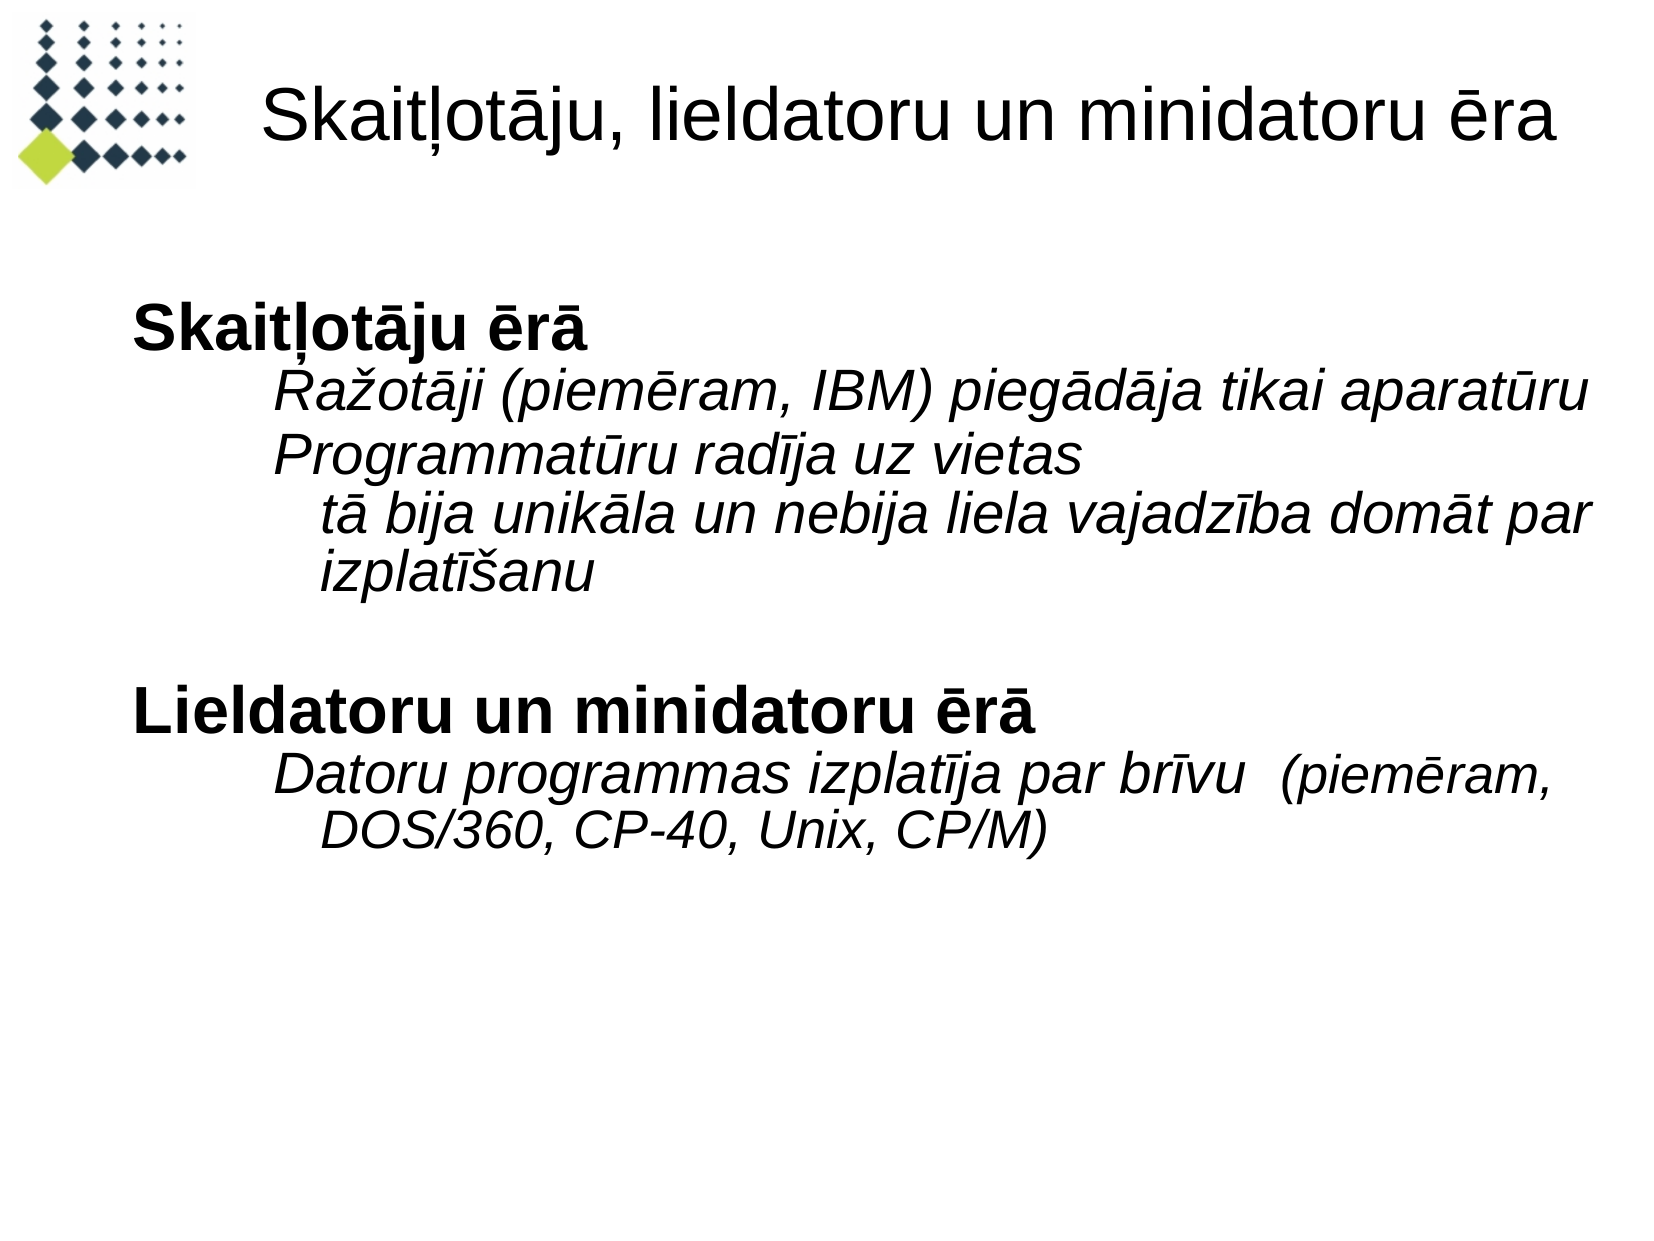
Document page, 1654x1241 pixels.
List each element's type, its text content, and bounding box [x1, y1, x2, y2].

picture [12, 12, 196, 189]
list Skaitļotāju ērā Ražotāji (piemēram, IBM) piegādāja tikai aparatūru Programmatūru radīja uz vietas tā bija unikāla un nebija liela vajadzība domāt par izplatīšanu Lieldatoru un minidatoru ērā Datoru programmas izplatīja par brīvu (piemēram, DOS/360, CP-40, Unix, CP/M) [76, 291, 1613, 1111]
title Skaitļotāju, lieldatoru un minidatoru ēra [194, 49, 1625, 178]
